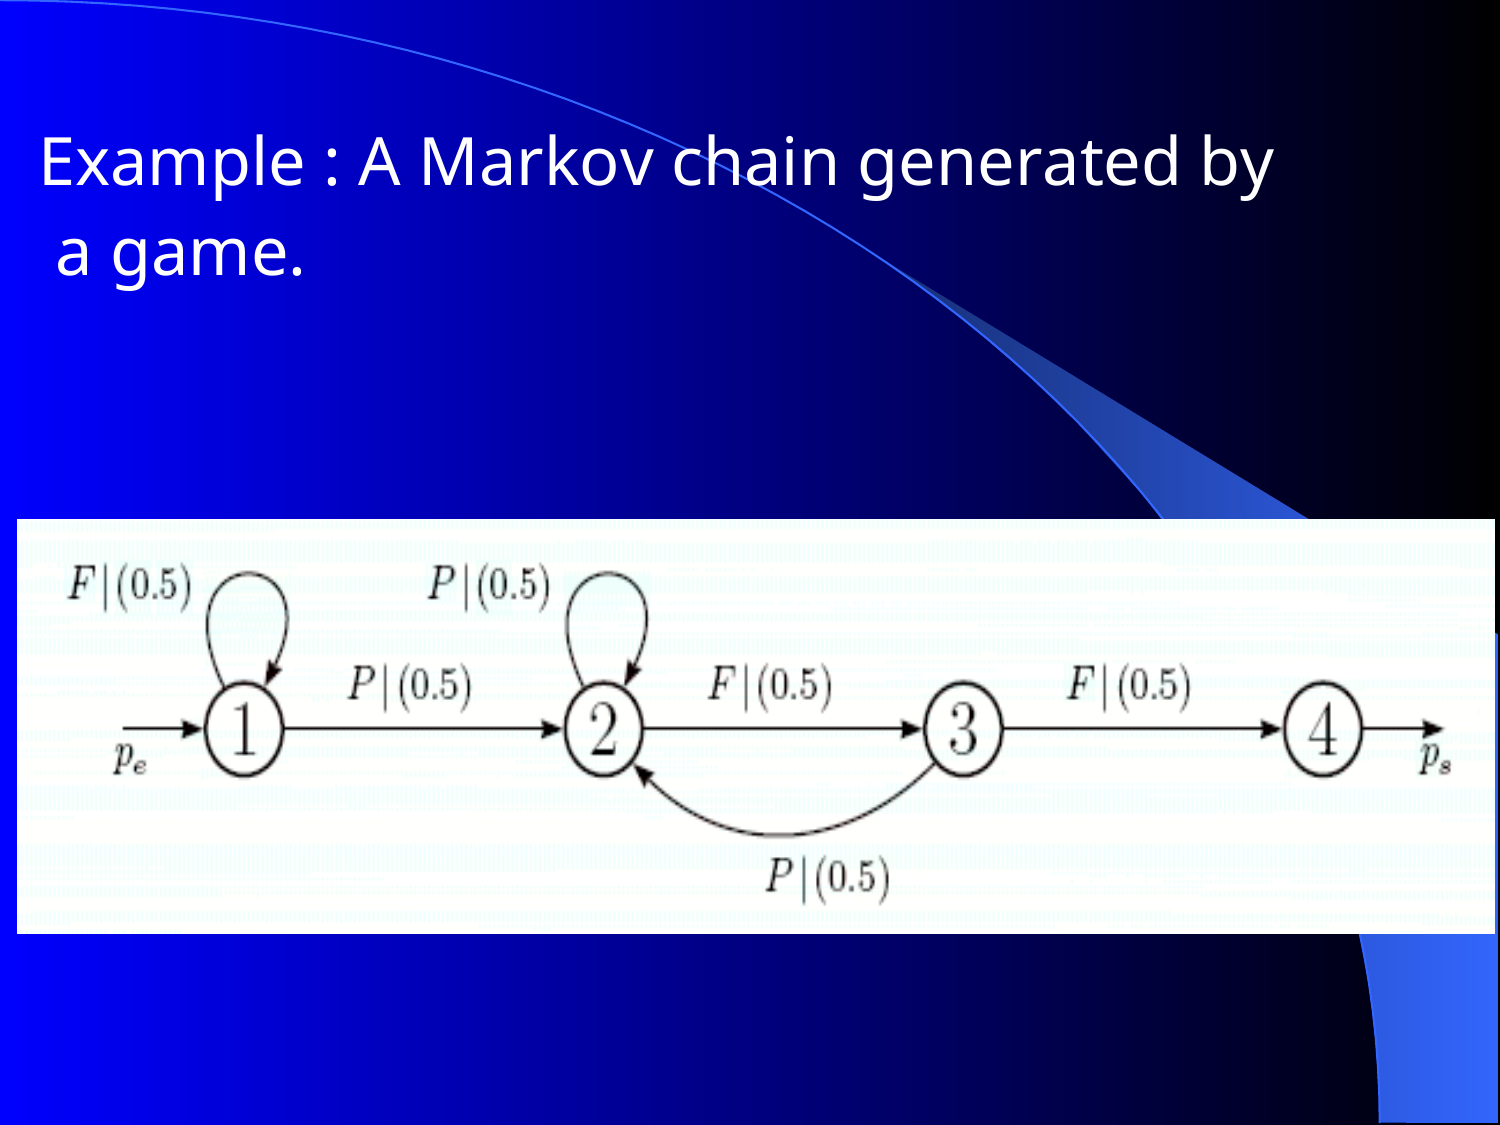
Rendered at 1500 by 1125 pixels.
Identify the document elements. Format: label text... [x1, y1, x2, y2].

text_box Example : A Markov chain generated by a game. [23, 106, 1423, 284]
picture [17, 519, 1495, 934]
